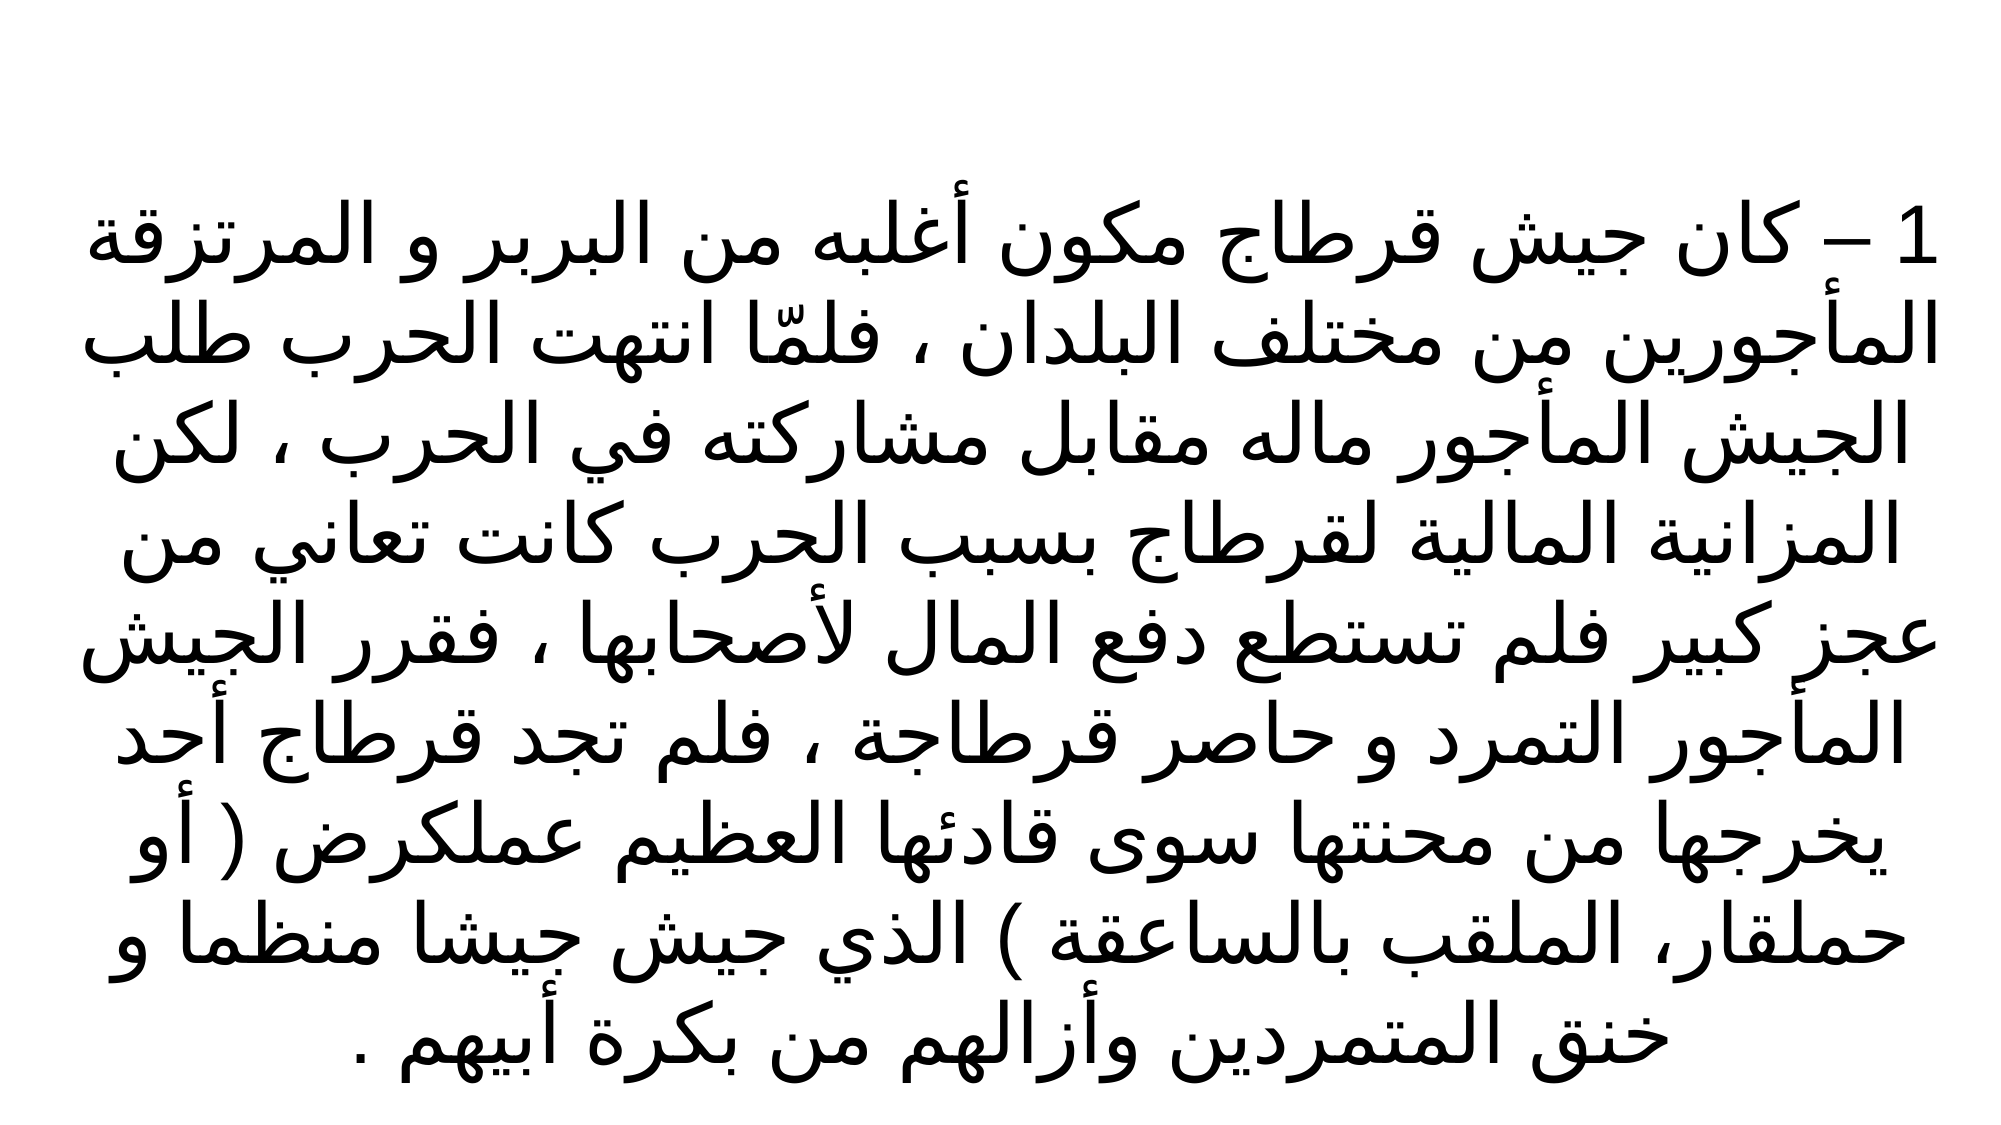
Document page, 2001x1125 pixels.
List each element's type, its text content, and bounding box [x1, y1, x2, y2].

text_box 1 – كان جيش قرطاج مكون أغلبه من البربر و المرتزقة المأجورين من مختلف البلدان ، فلمّا انتهت الحرب طلب الجيش المأجور ماله مقابل مشاركته في الحرب ، لكن المزانية المالية لقرطاج بسبب الحرب كانت تعاني من عجز كبير فلم تستطع دفع المال لأصحابها ، فقرر الجيش المأجور التمرد و حاصر قرطاجة ، فلم تجد قرطاج أحد يخرجها من محنتها سوى قادئها العظيم عملكرض ( أو حملقار، الملقب بالساعقة ) الذي جيش جيشا منظما و خنق المتمردين وأزالهم من بكرة أبيهم . [56, 72, 1969, 896]
